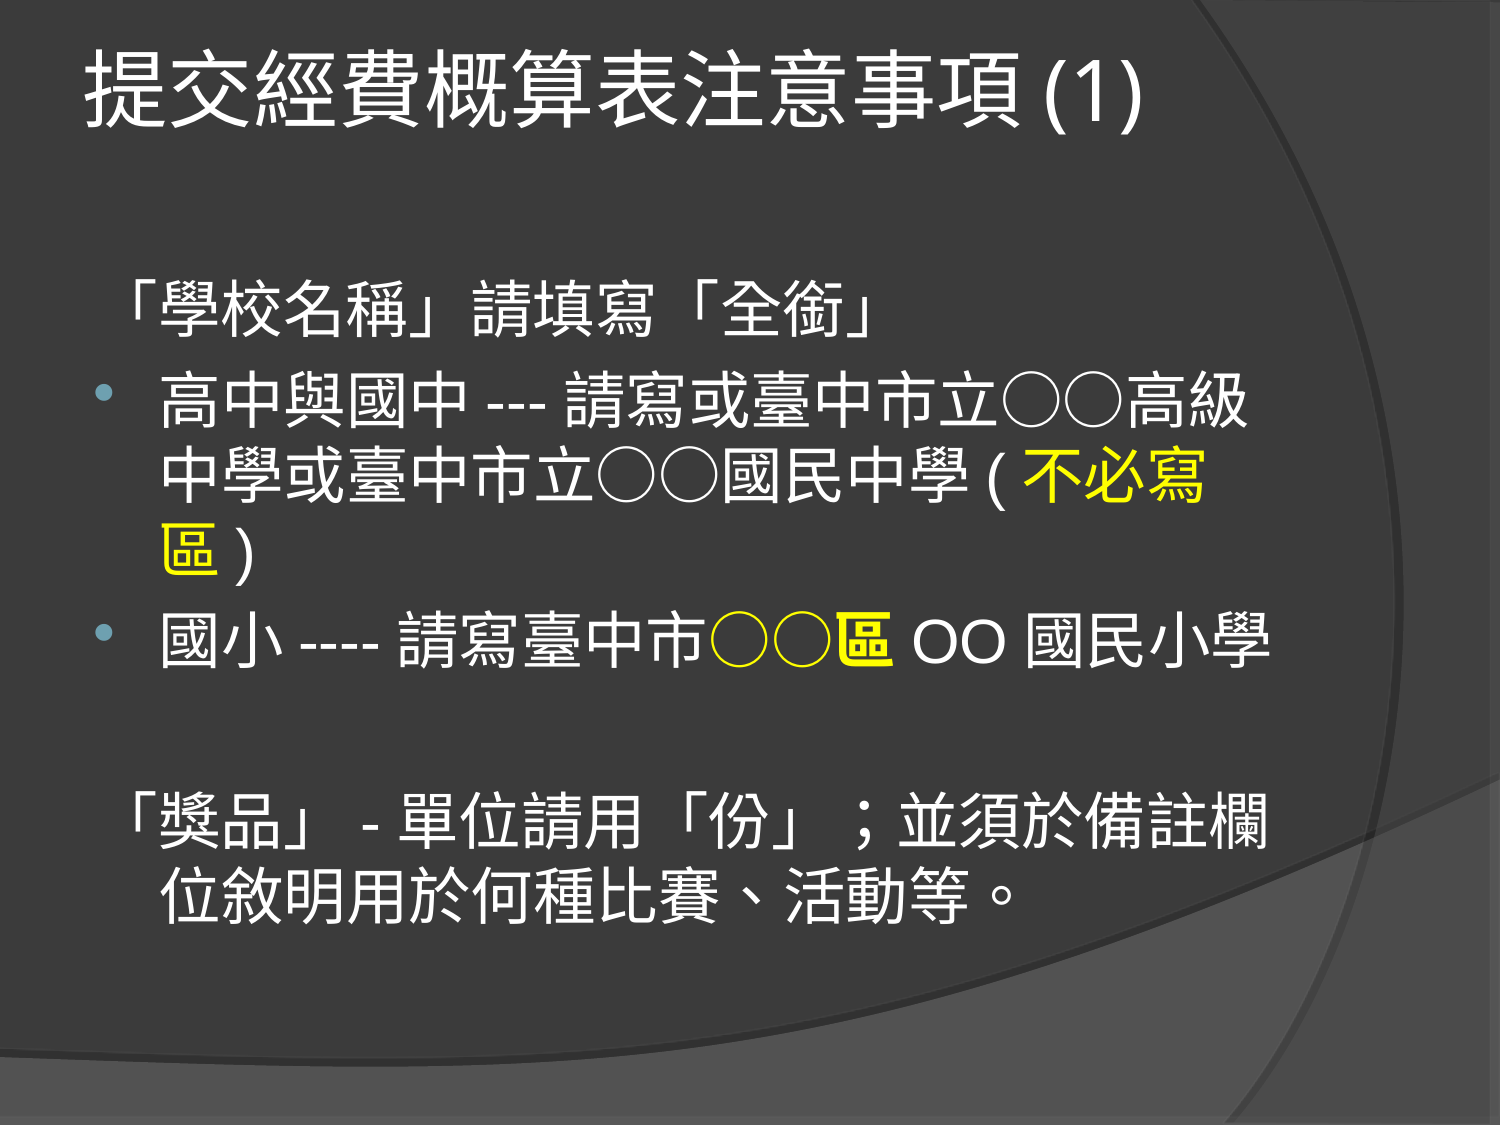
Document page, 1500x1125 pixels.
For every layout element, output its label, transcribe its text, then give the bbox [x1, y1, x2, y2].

list 「學校名稱」請填寫「全銜」 高中與國中---請寫或臺中市立○○高級中學或臺中市立○○國民中學(不必寫區) 國小----請寫臺中市○○區OO國民小學 「獎品」-單位請用「份」；並須於備註欄位敘明用於何種比賽、活動等。 [74, 262, 1300, 1005]
title 提交經費概算表注意事項(1) [74, 45, 1300, 233]
